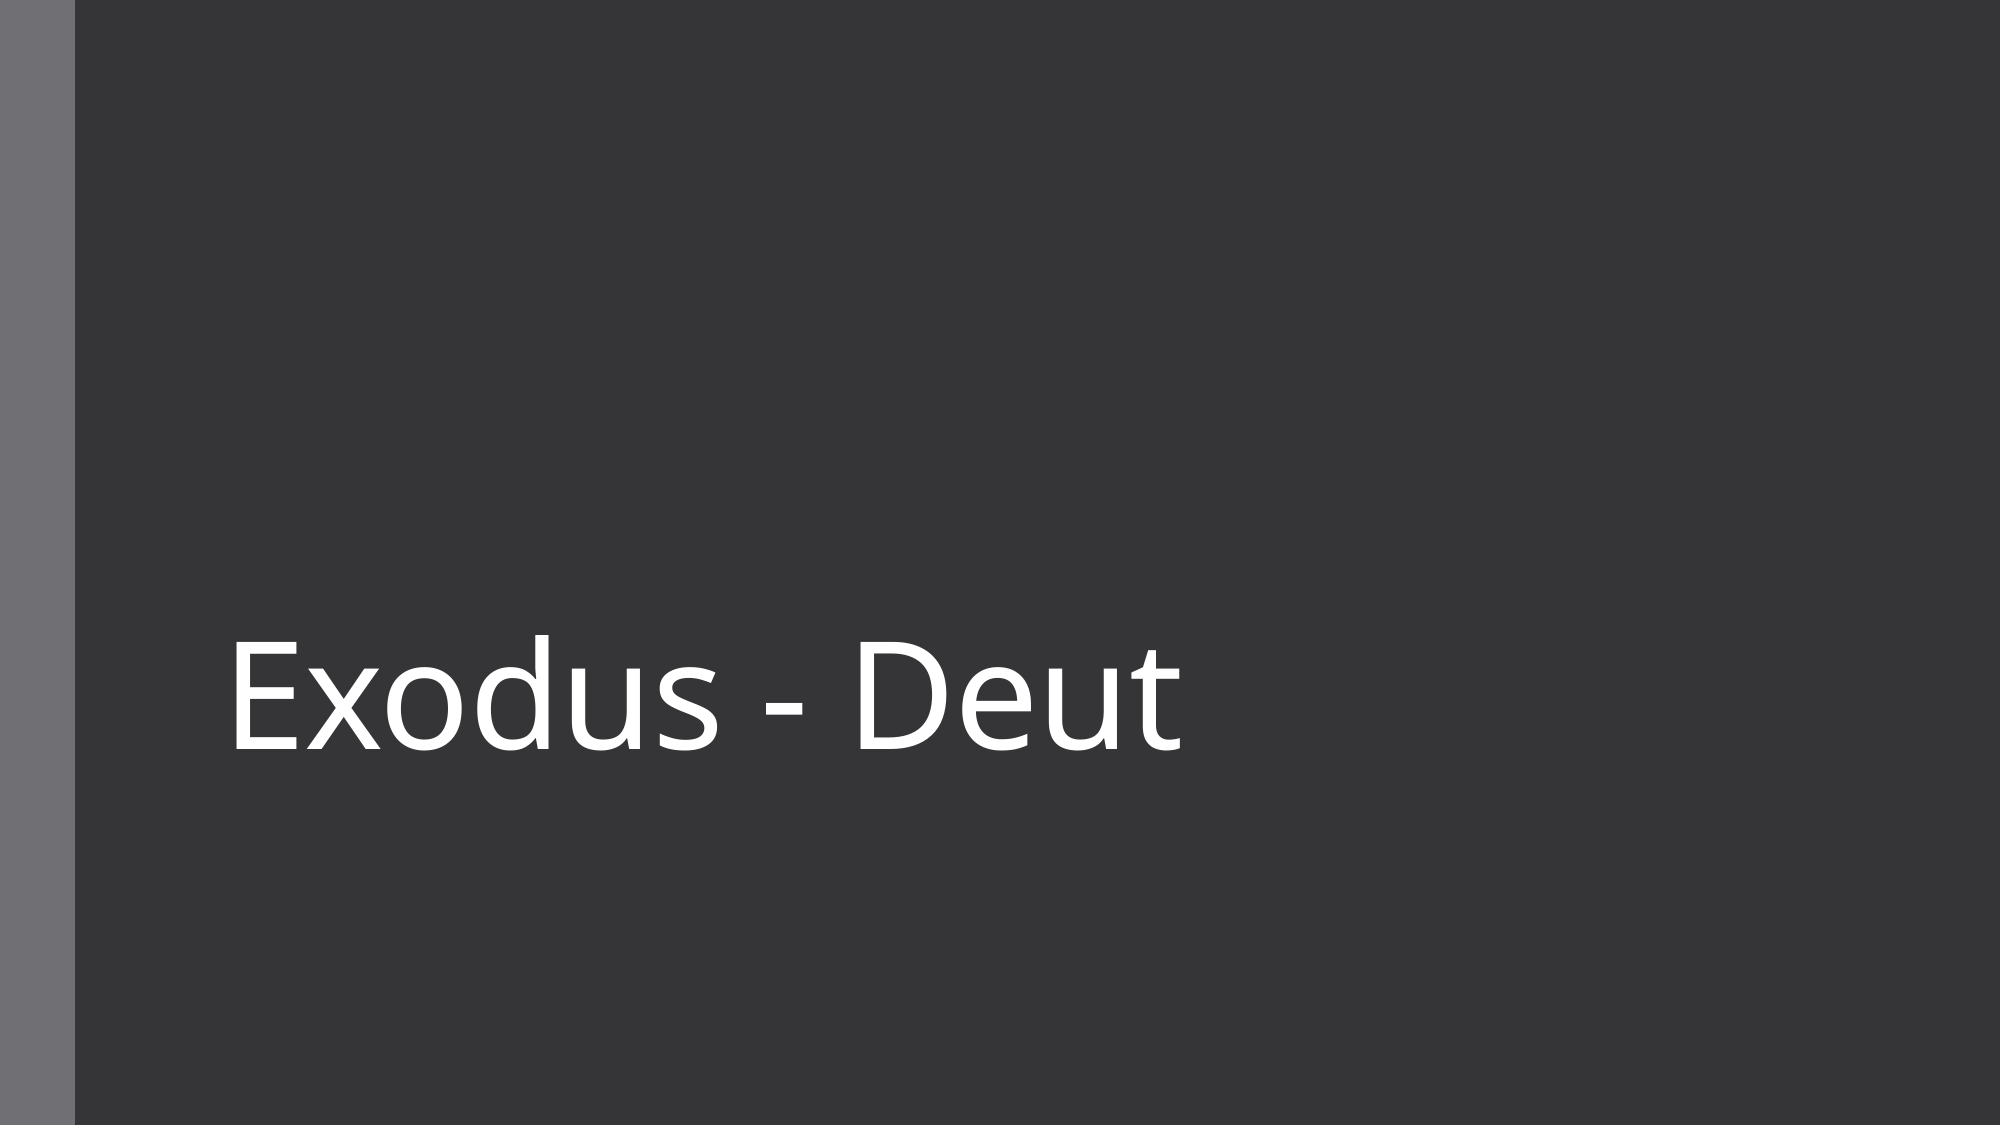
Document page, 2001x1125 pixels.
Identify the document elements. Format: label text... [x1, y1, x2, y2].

title Exodus - Deut [206, 124, 1752, 788]
